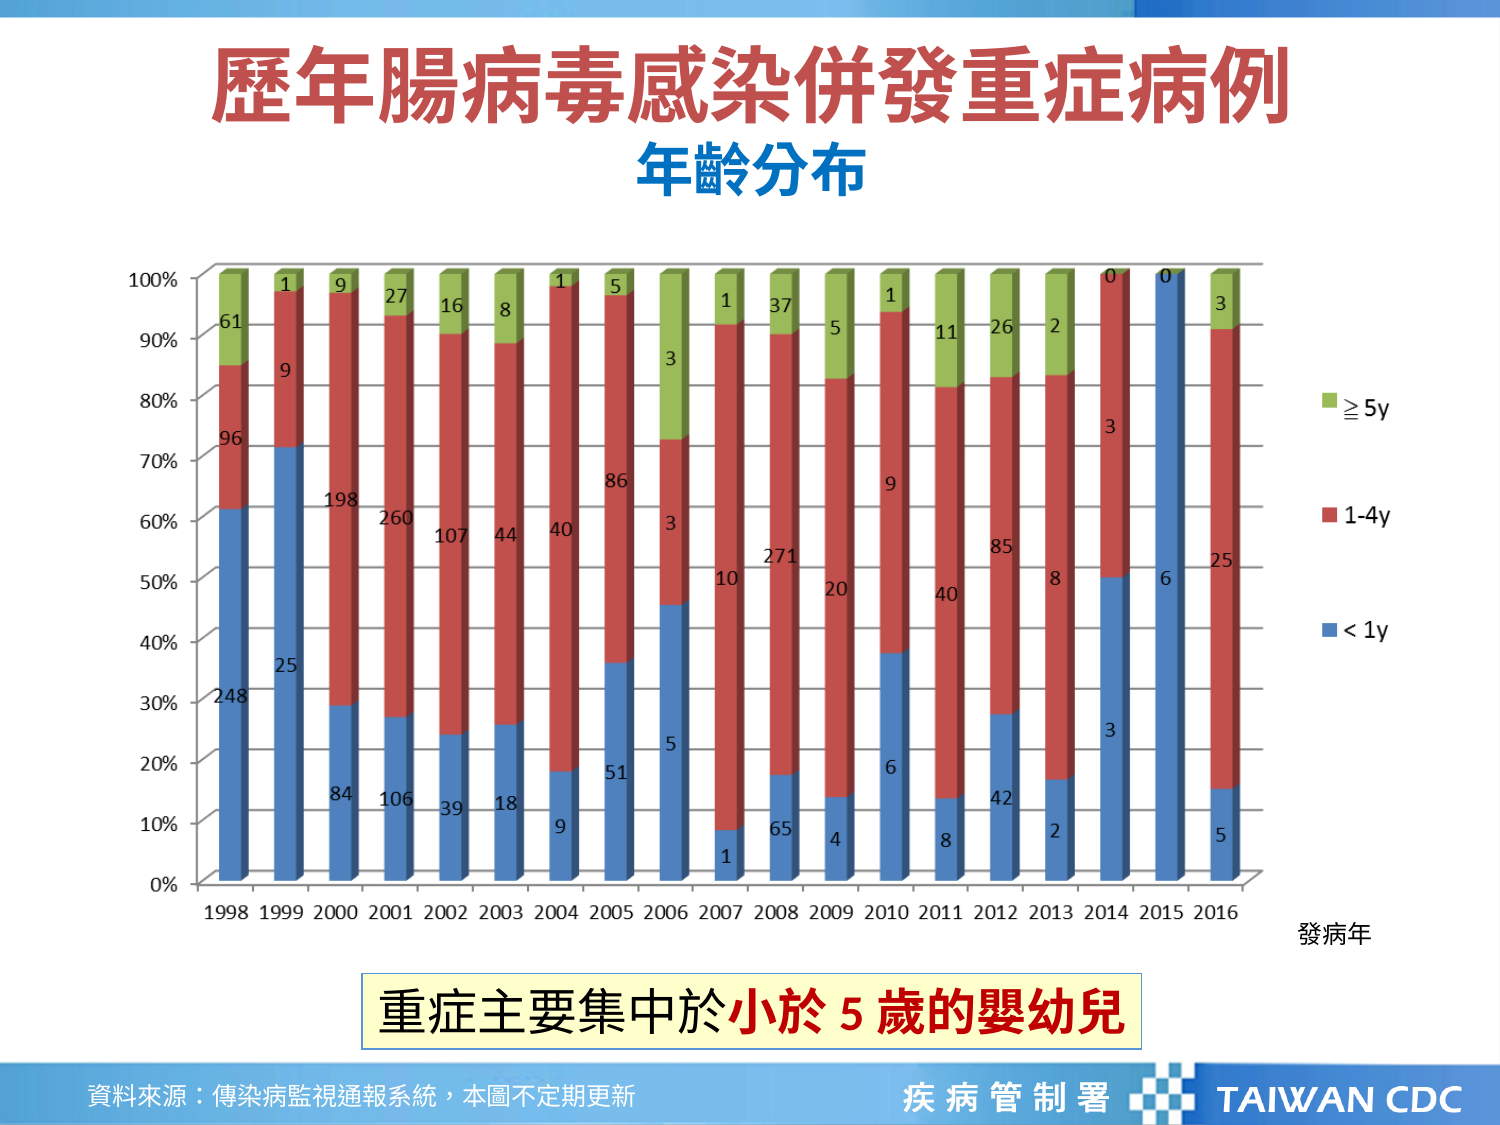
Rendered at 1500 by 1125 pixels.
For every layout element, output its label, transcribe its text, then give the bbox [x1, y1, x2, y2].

text_box 重症主要集中於小於5歲的嬰幼兒 [370, 973, 1134, 1050]
text_box 資料來源：傳染病監視通報系統，本圖不定期更新 [72, 1073, 652, 1119]
picture [80, 170, 1473, 951]
text_box 發病年 [1283, 911, 1427, 956]
title 歷年腸病毒感染併發重症病例 年齡分布 [76, 24, 1427, 213]
